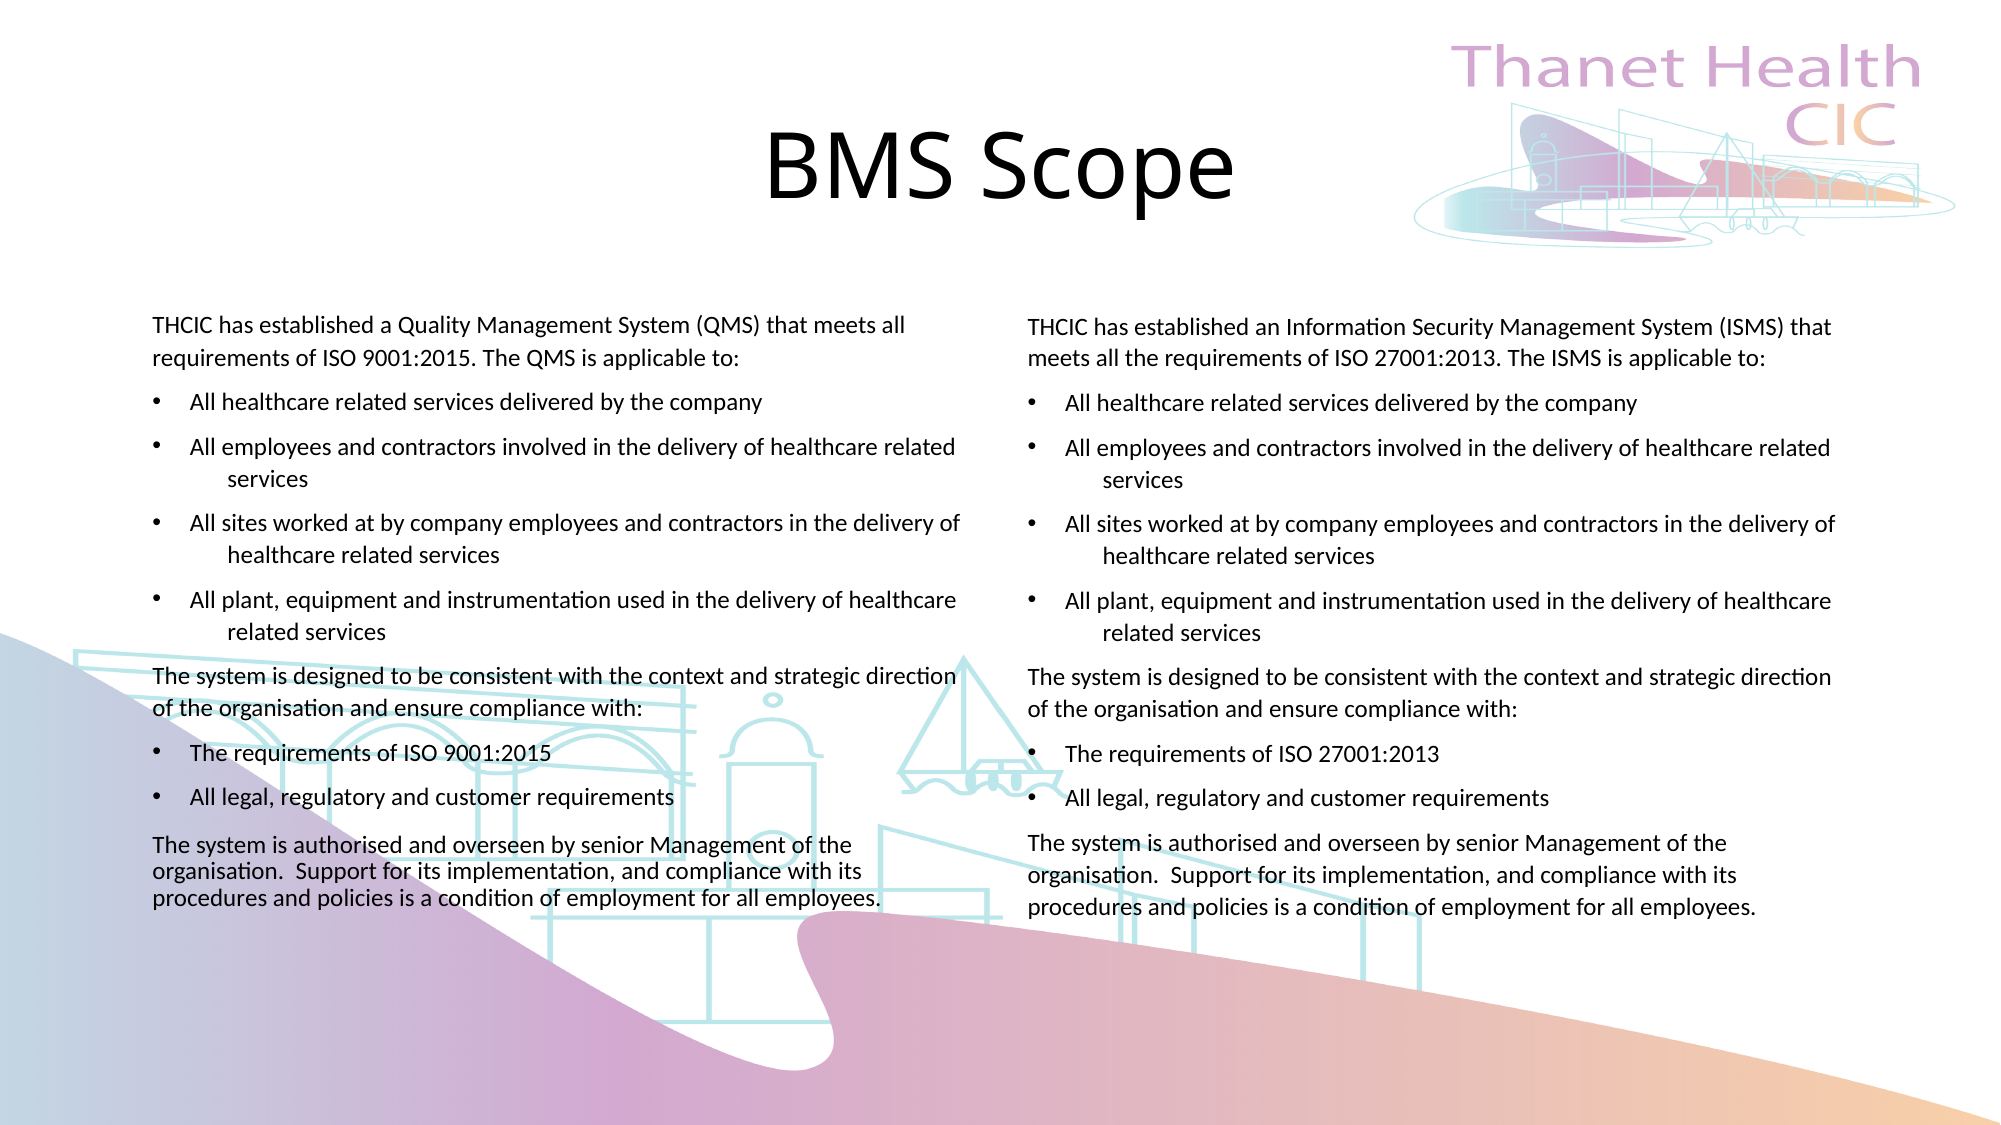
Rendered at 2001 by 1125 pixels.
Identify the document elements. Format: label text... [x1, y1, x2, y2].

list THCIC has established an Information Security Management System (ISMS) that meets all the requirements of ISO 27001:2013. The ISMS is applicable to: All healthcare related services delivered by the company All employees and contractors involved in the delivery of healthcare related services All sites worked at by company employees and contractors in the delivery of healthcare related services All plant, equipment and instrumentation used in the delivery of healthcare related services The system is designed to be consistent with the context and strategic direction of the organisation and ensure compliance with: The requirements of ISO 27001:2013 All legal, regulatory and customer requirements The system is authorised and overseen by senior Management of the organisation. Support for its implementation, and compliance with its procedures and policies is a condition of employment for all employees. [1012, 300, 1863, 1066]
list THCIC has established a Quality Management System (QMS) that meets all requirements of ISO 9001:2015. The QMS is applicable to: All healthcare related services delivered by the company All employees and contractors involved in the delivery of healthcare related services All sites worked at by company employees and contractors in the delivery of healthcare related services All plant, equipment and instrumentation used in the delivery of healthcare related services The system is designed to be consistent with the context and strategic direction of the organisation and ensure compliance with: The requirements of ISO 9001:2015 All legal, regulatory and customer requirements The system is authorised and overseen by senior Management of the organisation. Support for its implementation, and compliance with its procedures and policies is a condition of employment for all employees. [137, 299, 988, 1066]
title BMS Scope [137, 59, 1863, 278]
